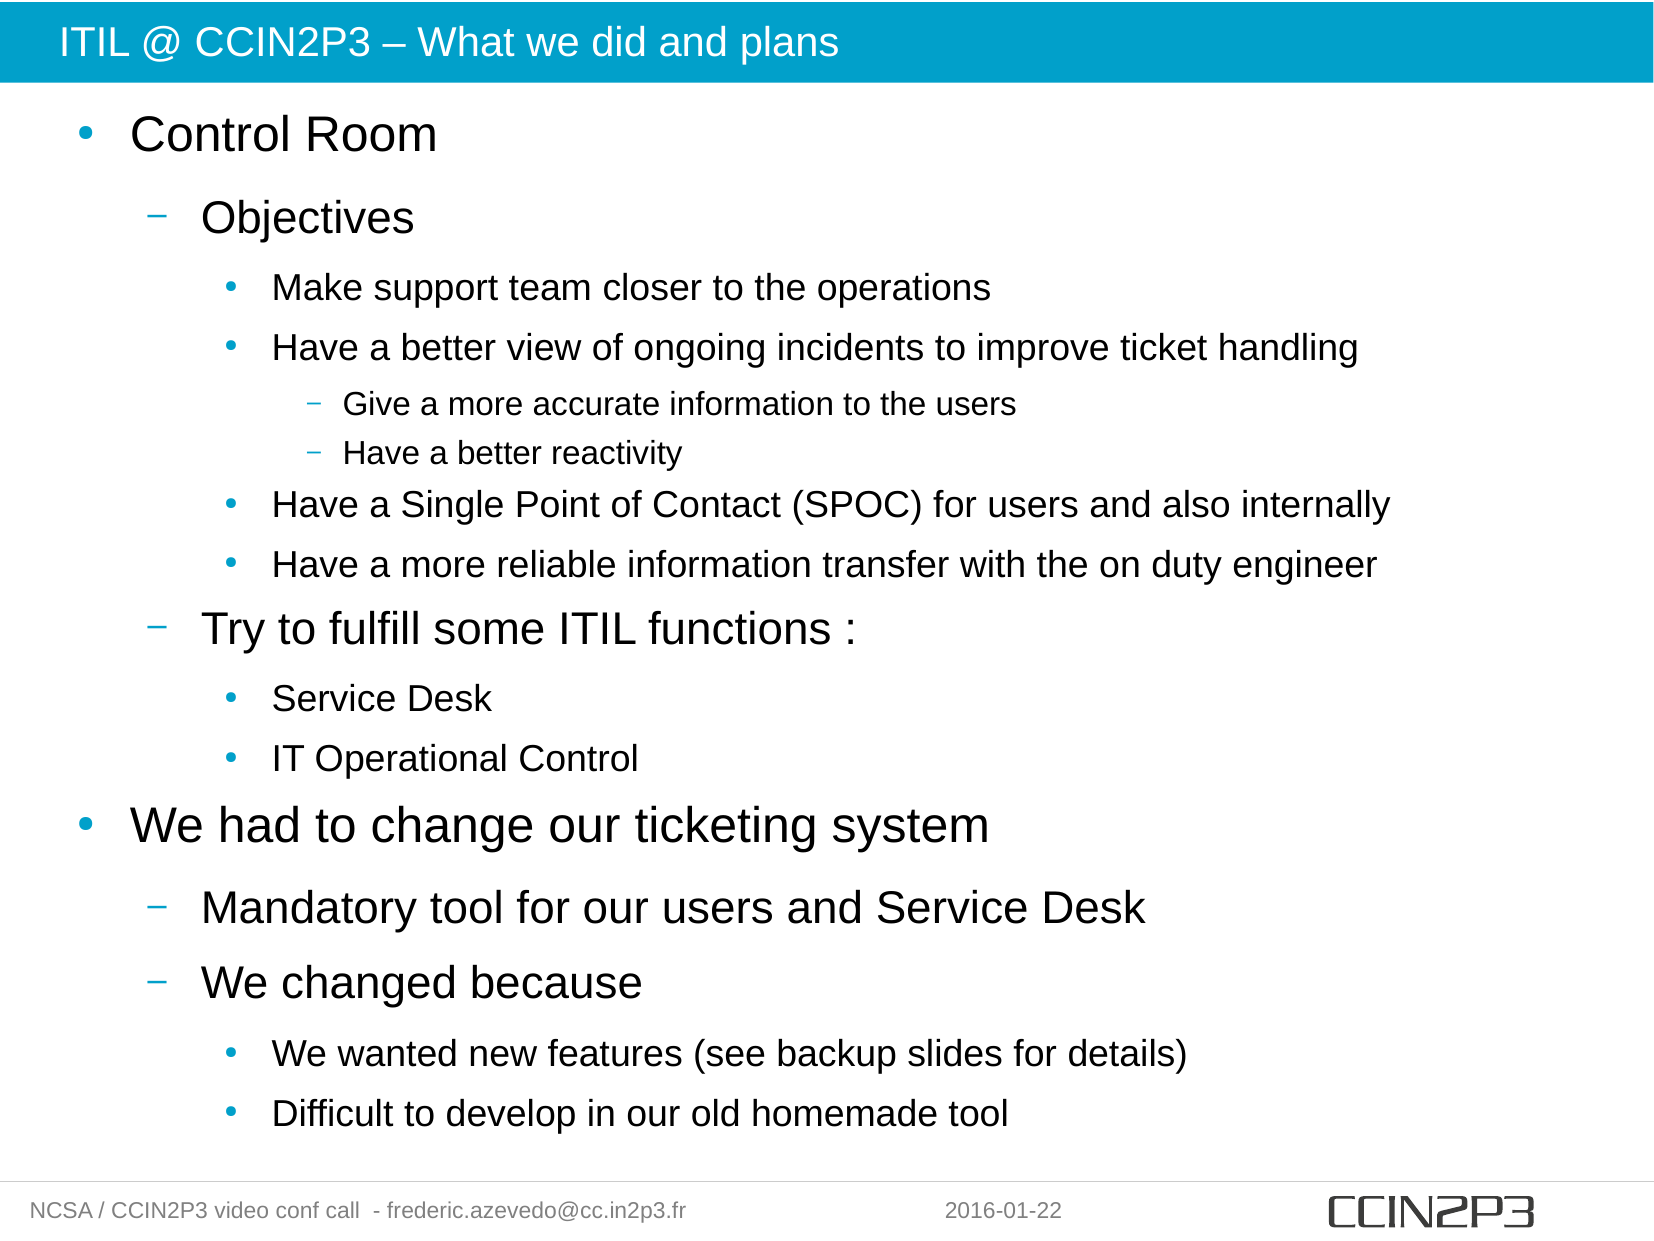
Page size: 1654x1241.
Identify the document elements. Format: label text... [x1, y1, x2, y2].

list Control Room Objectives Make support team closer to the operations Have a better view of ongoing incidents to improve ticket handling Give a more accurate information to the users Have a better reactivity Have a Single Point of Contact (SPOC) for users and also internally Have a more reliable information transfer with the on duty engineer Try to fulfill some ITIL functions : Service Desk IT Operational Control We had to change our ticketing system Mandatory tool for our users and Service Desk We changed because We wanted new features (see backup slides for details) Difficult to develop in our old homemade tool [59, 106, 1607, 1134]
title ITIL @ CCIN2P3 – What we did and plans [0, 2, 1654, 83]
